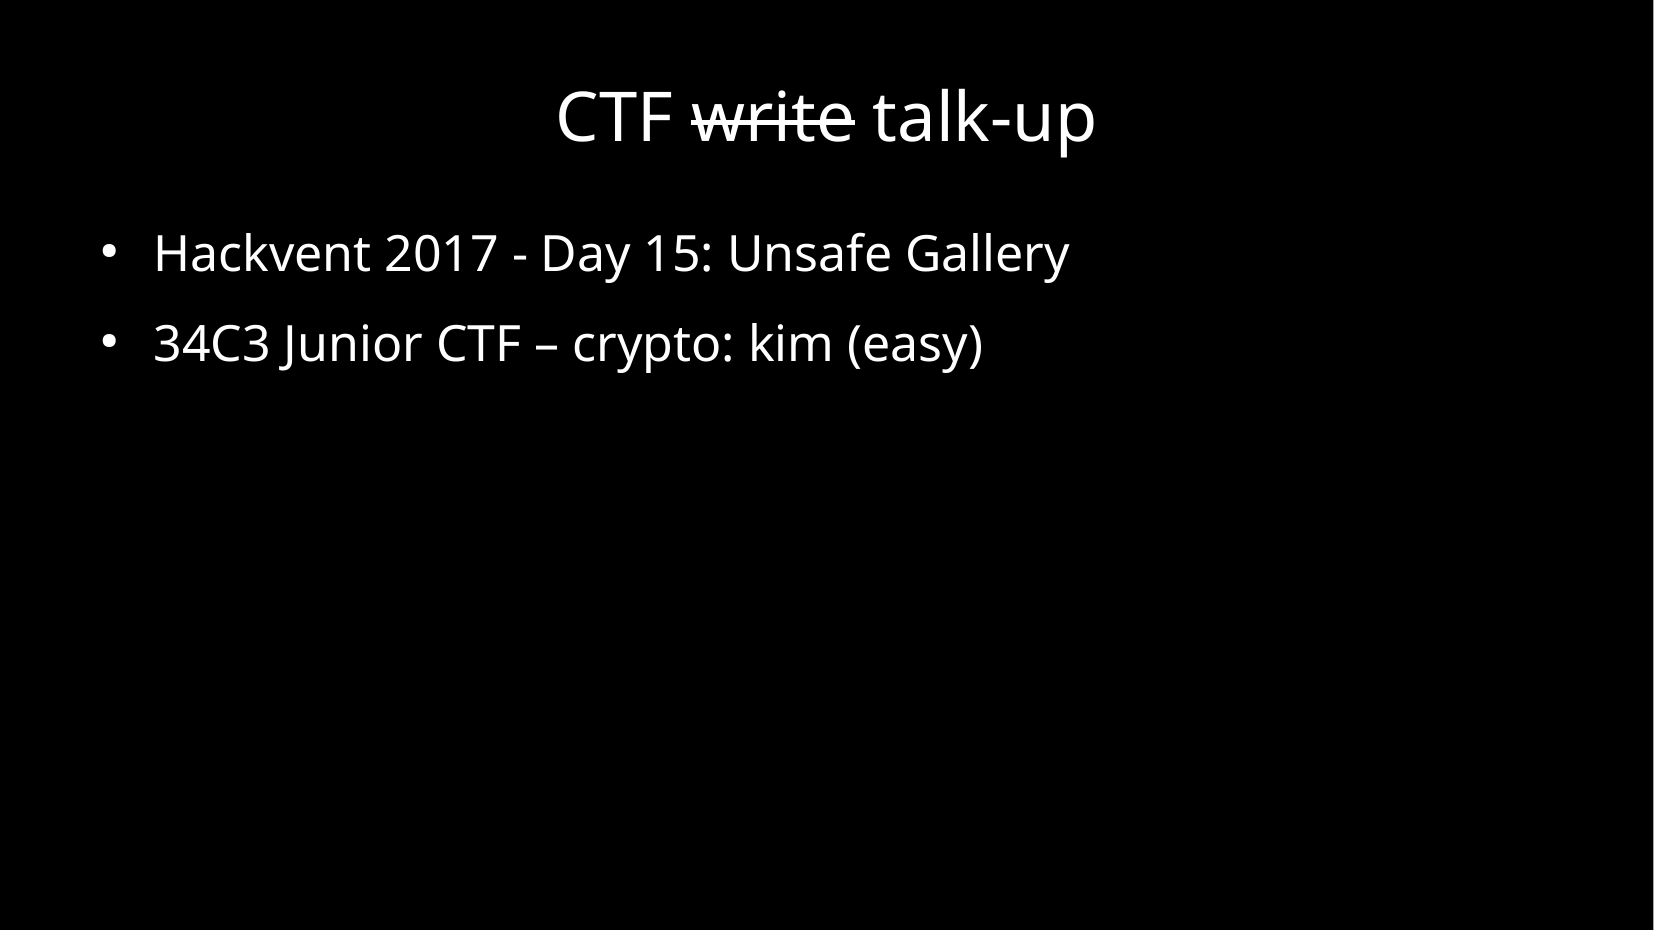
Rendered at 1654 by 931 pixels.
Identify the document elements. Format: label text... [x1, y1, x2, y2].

list Hackvent 2017 - Day 15: Unsafe Gallery 34C3 Junior CTF – crypto: kim (easy) [82, 217, 1571, 758]
title CTF write talk-up [82, 37, 1571, 193]
